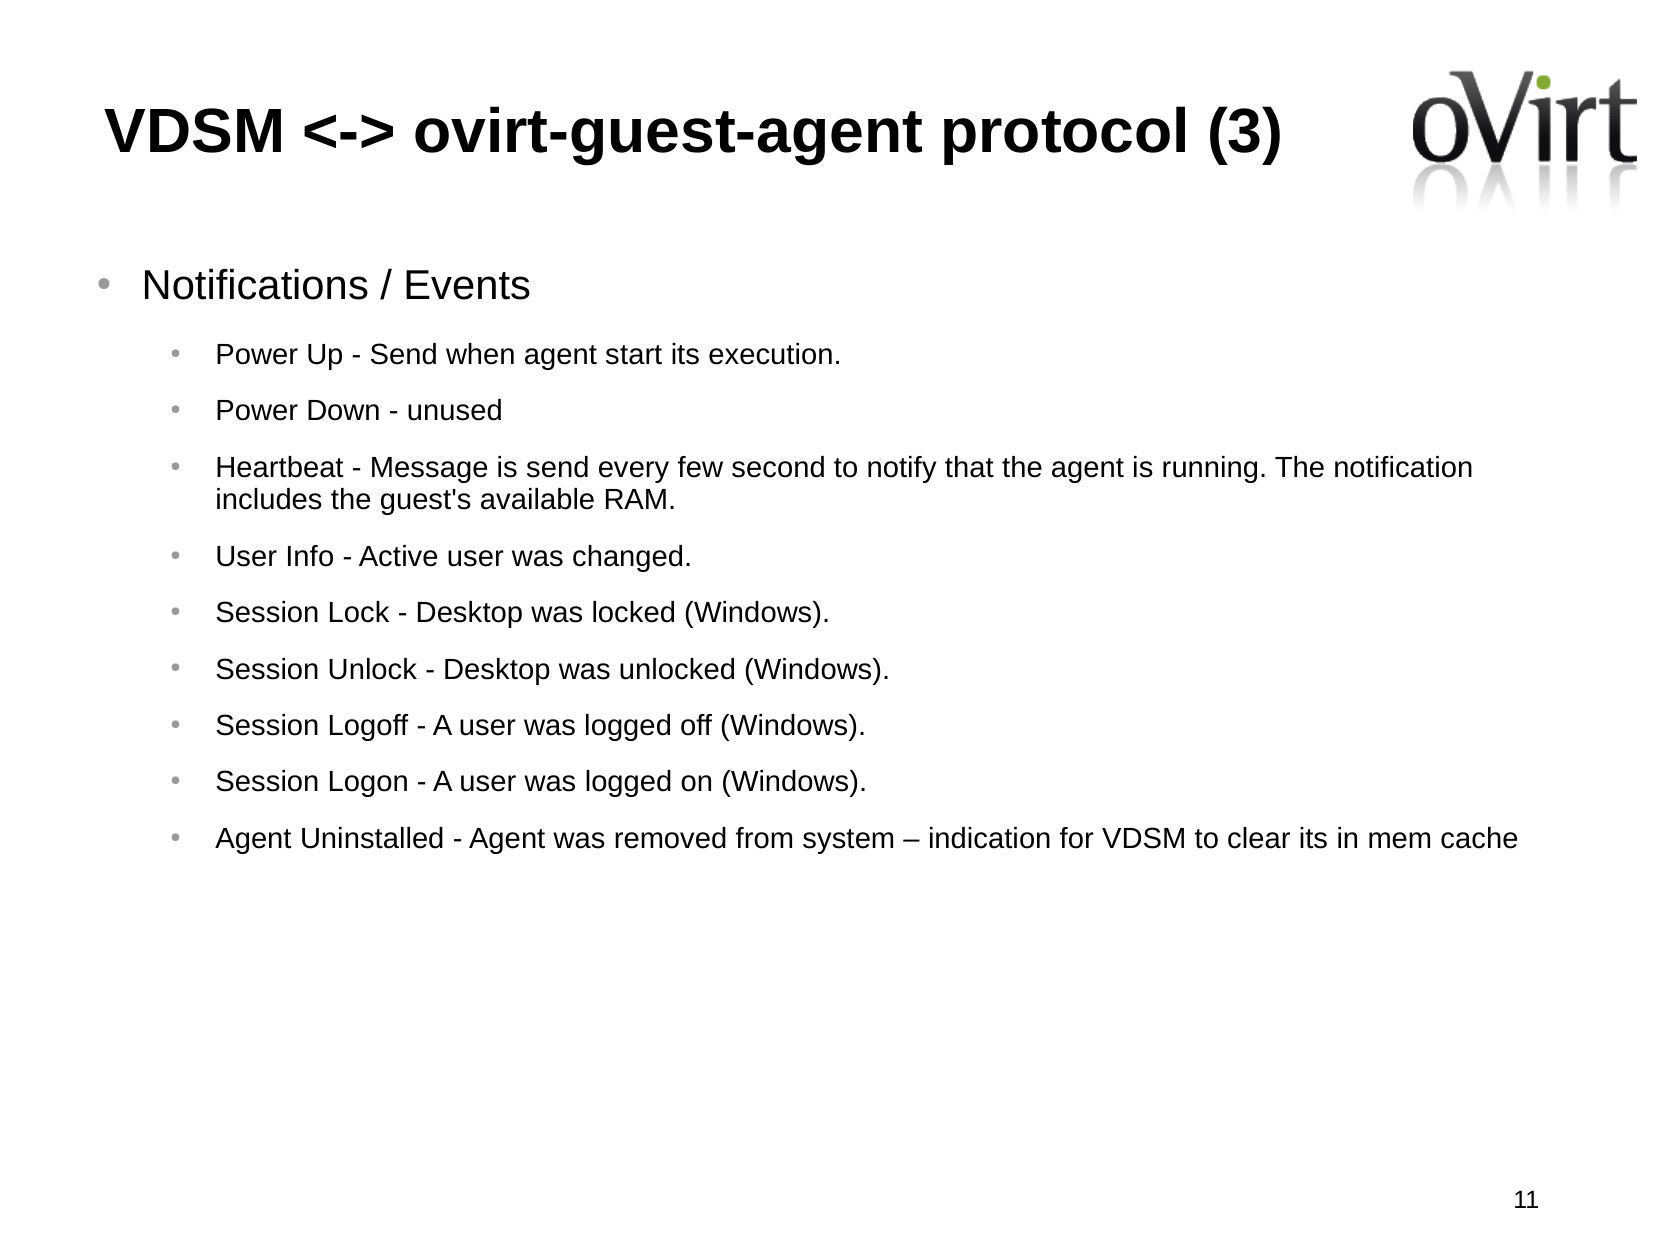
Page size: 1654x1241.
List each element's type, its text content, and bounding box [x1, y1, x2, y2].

title VDSM <-> ovirt-guest-agent protocol (3) [82, 37, 1303, 226]
picture [1413, 63, 1637, 212]
list Notifications / Events Power Up - Send when agent start its execution. Power Down - unused Heartbeat - Message is send every few second to notify that the agent is running. The notification includes the guest's available RAM. User Info - Active user was changed. Session Lock - Desktop was locked (Windows). Session Unlock - Desktop was unlocked (Windows). Session Logoff - A user was logged off (Windows). Session Logon - A user was logged on (Windows). Agent Uninstalled - Agent was removed from system – indication for VDSM to clear its in mem cache [81, 261, 1570, 1056]
